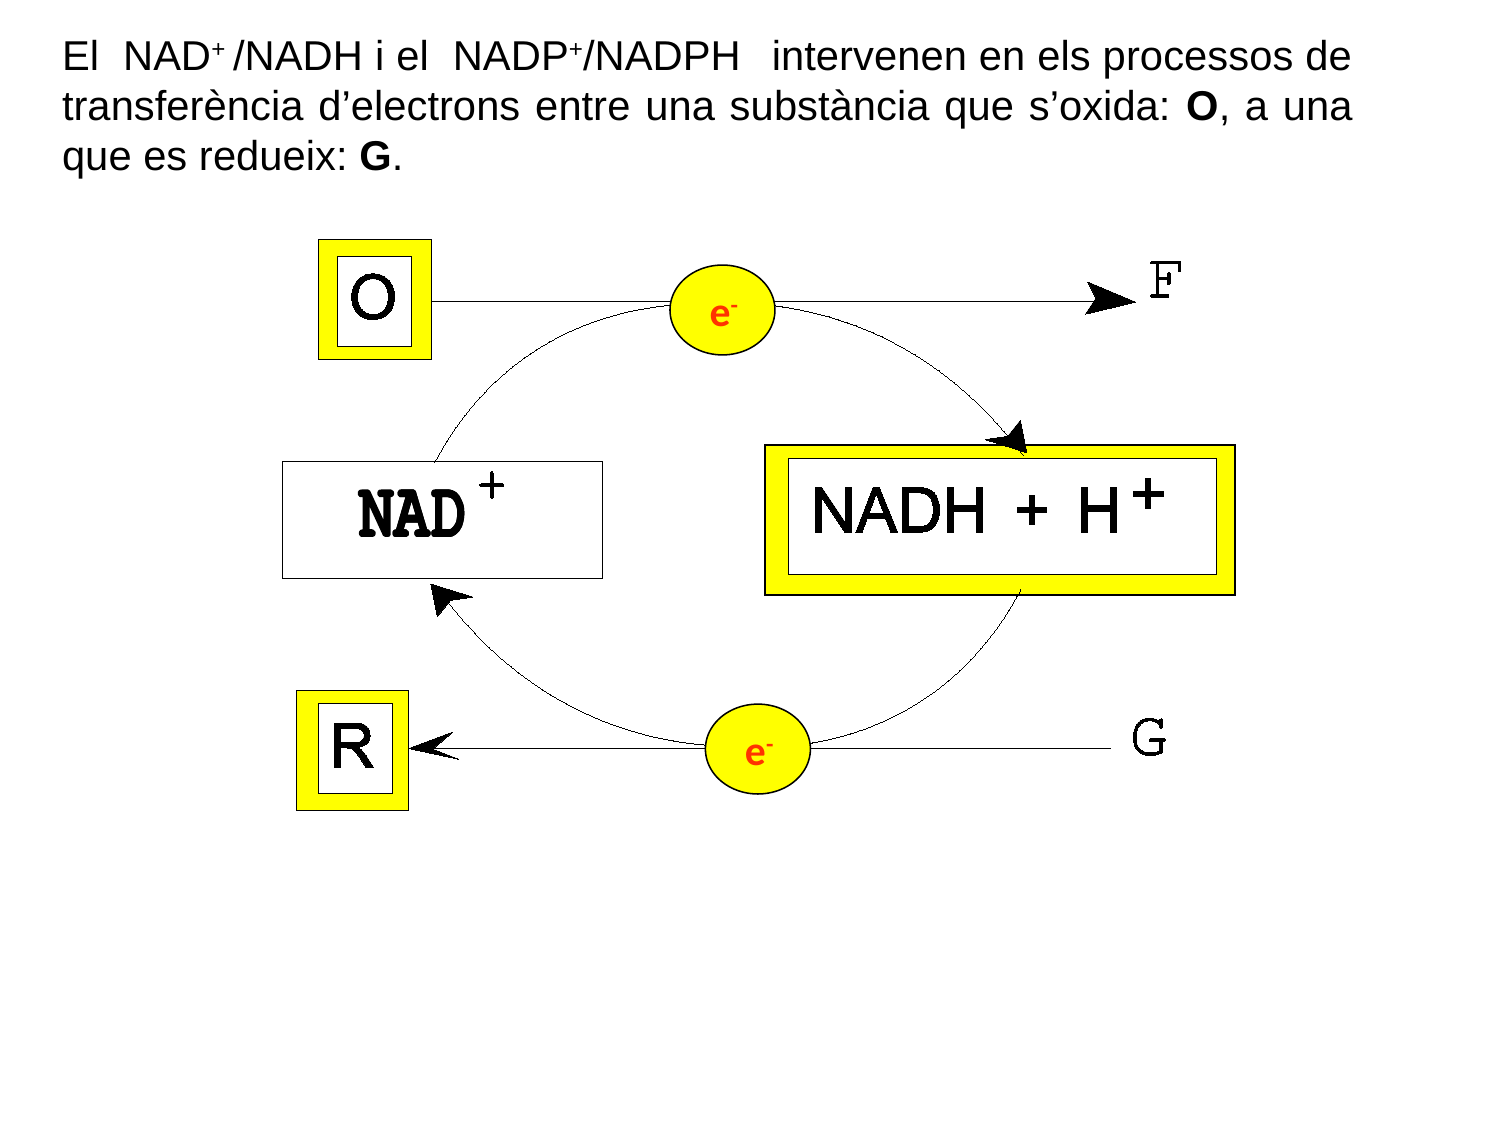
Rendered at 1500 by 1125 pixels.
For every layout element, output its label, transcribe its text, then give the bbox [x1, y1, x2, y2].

text_box [360, 491, 392, 535]
text_box e- [694, 276, 754, 343]
text_box [765, 420, 1235, 596]
text_box [479, 471, 504, 499]
text_box e- [730, 715, 789, 782]
text_box [430, 584, 473, 617]
text_box [705, 704, 811, 794]
text_box El NAD+ /NADH i el NADP+/NADPH intervenen en els processos de transferència d’electrons entre una substància que s’oxida: O, a una que es redueix: G. [47, 20, 1368, 187]
text_box [318, 239, 432, 360]
text_box [1085, 282, 1136, 315]
text_box [669, 265, 775, 355]
text_box [296, 690, 459, 811]
text_box [1150, 261, 1181, 298]
text_box [1133, 718, 1166, 756]
